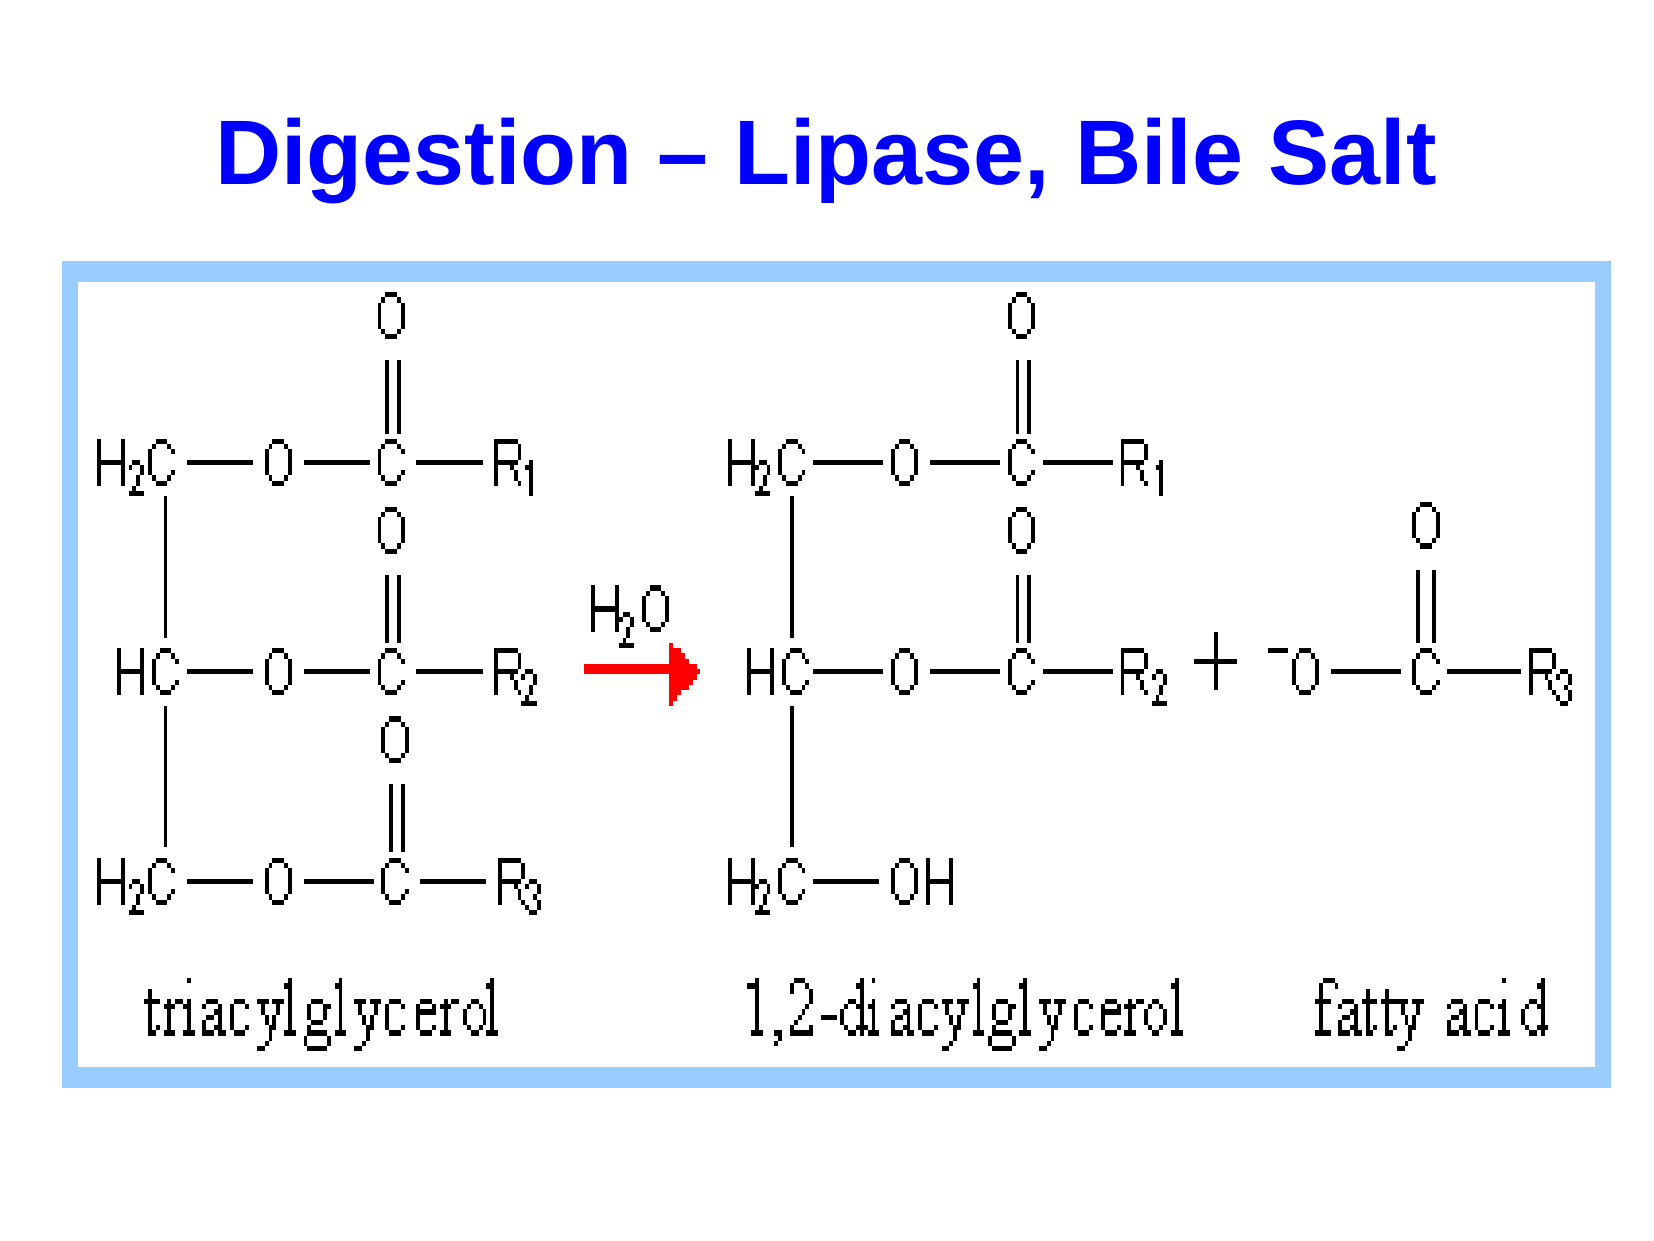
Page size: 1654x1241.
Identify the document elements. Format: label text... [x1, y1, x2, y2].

picture [59, 256, 1619, 1099]
title Digestion – Lipase, Bile Salt [82, 49, 1571, 256]
